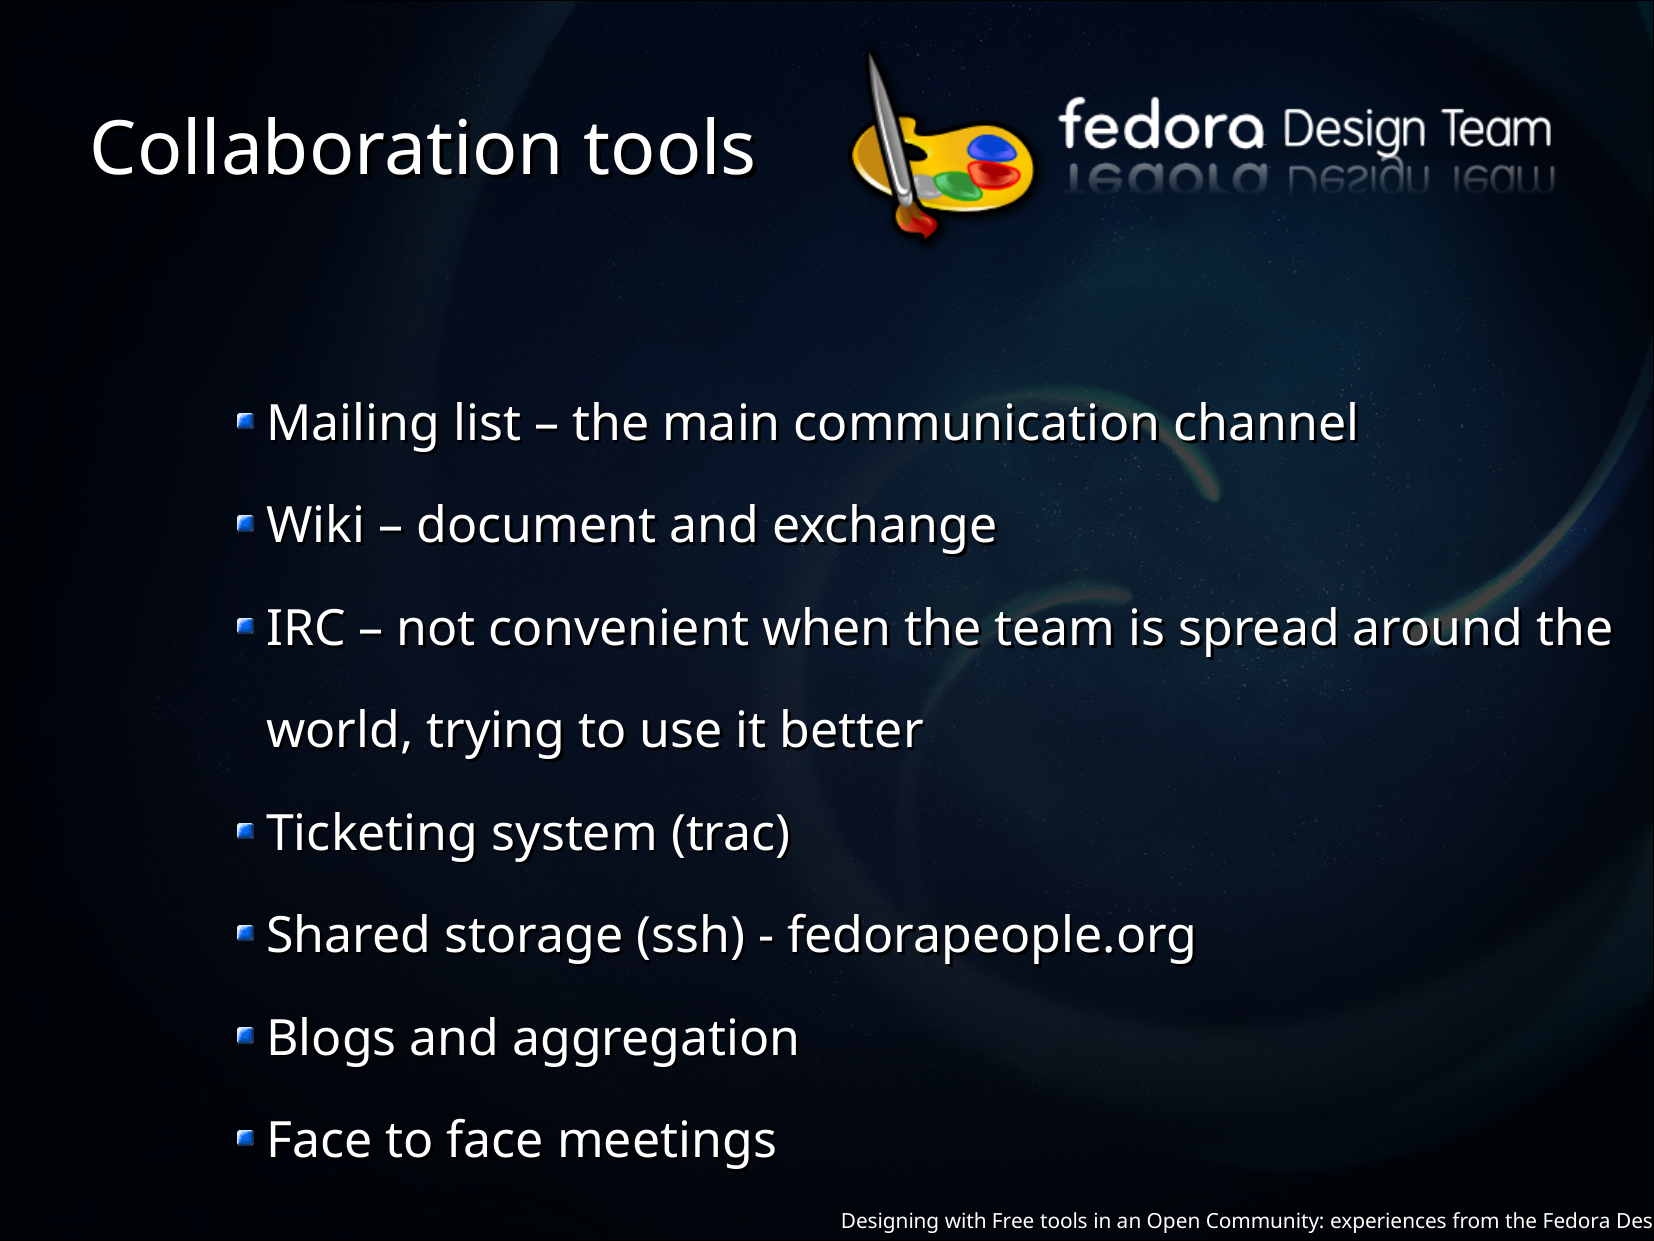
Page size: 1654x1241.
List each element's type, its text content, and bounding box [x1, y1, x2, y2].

picture [237, 1130, 254, 1146]
picture [848, 37, 1566, 251]
picture [237, 1027, 254, 1044]
text_box [0, 0, 1654, 1241]
text_box Designing with Free tools in an Open Community: experiences from the Fedora Design Team [826, 1199, 1651, 1238]
text_box Collaboration tools [75, 86, 689, 186]
text_box Mailing list – the main communication channel Wiki – document and exchange IRC – not convenient when the team is spread around the world, trying to use it better Ticketing system (trac) Shared storage (ssh) - fedorapeople.org Blogs and aggregation Face to face meetings [223, 345, 1504, 1005]
